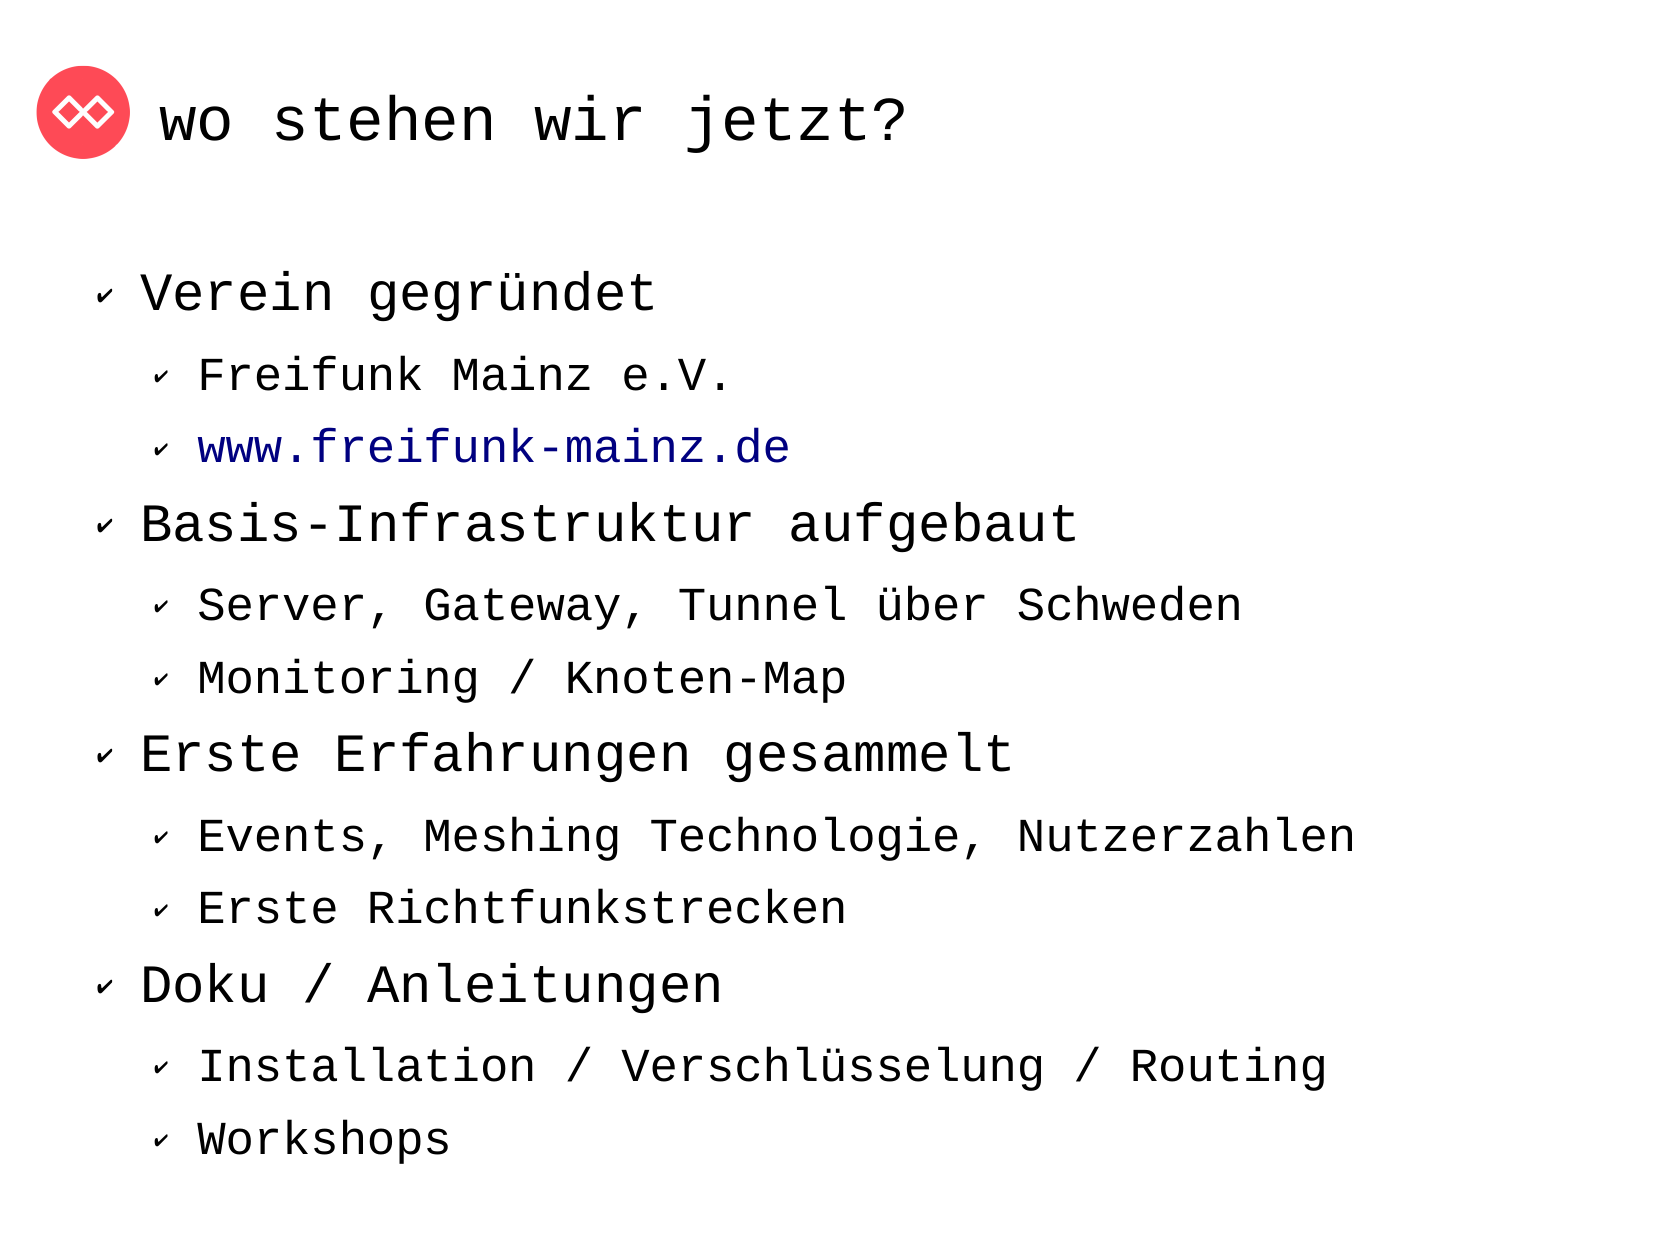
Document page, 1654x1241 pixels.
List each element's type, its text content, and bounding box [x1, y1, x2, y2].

list Verein gegründet Freifunk Mainz e.V. www.freifunk-mainz.de Basis-Infrastruktur aufgebaut Server, Gateway, Tunnel über Schweden Monitoring / Knoten-Map Erste Erfahrungen gesammelt Events, Meshing Technologie, Nutzerzahlen Erste Richtfunkstrecken Doku / Anleitungen Installation / Verschlüsselung / Routing Workshops [82, 265, 1565, 1170]
title wo stehen wir jetzt? [159, 19, 1648, 228]
picture [17, 46, 149, 178]
